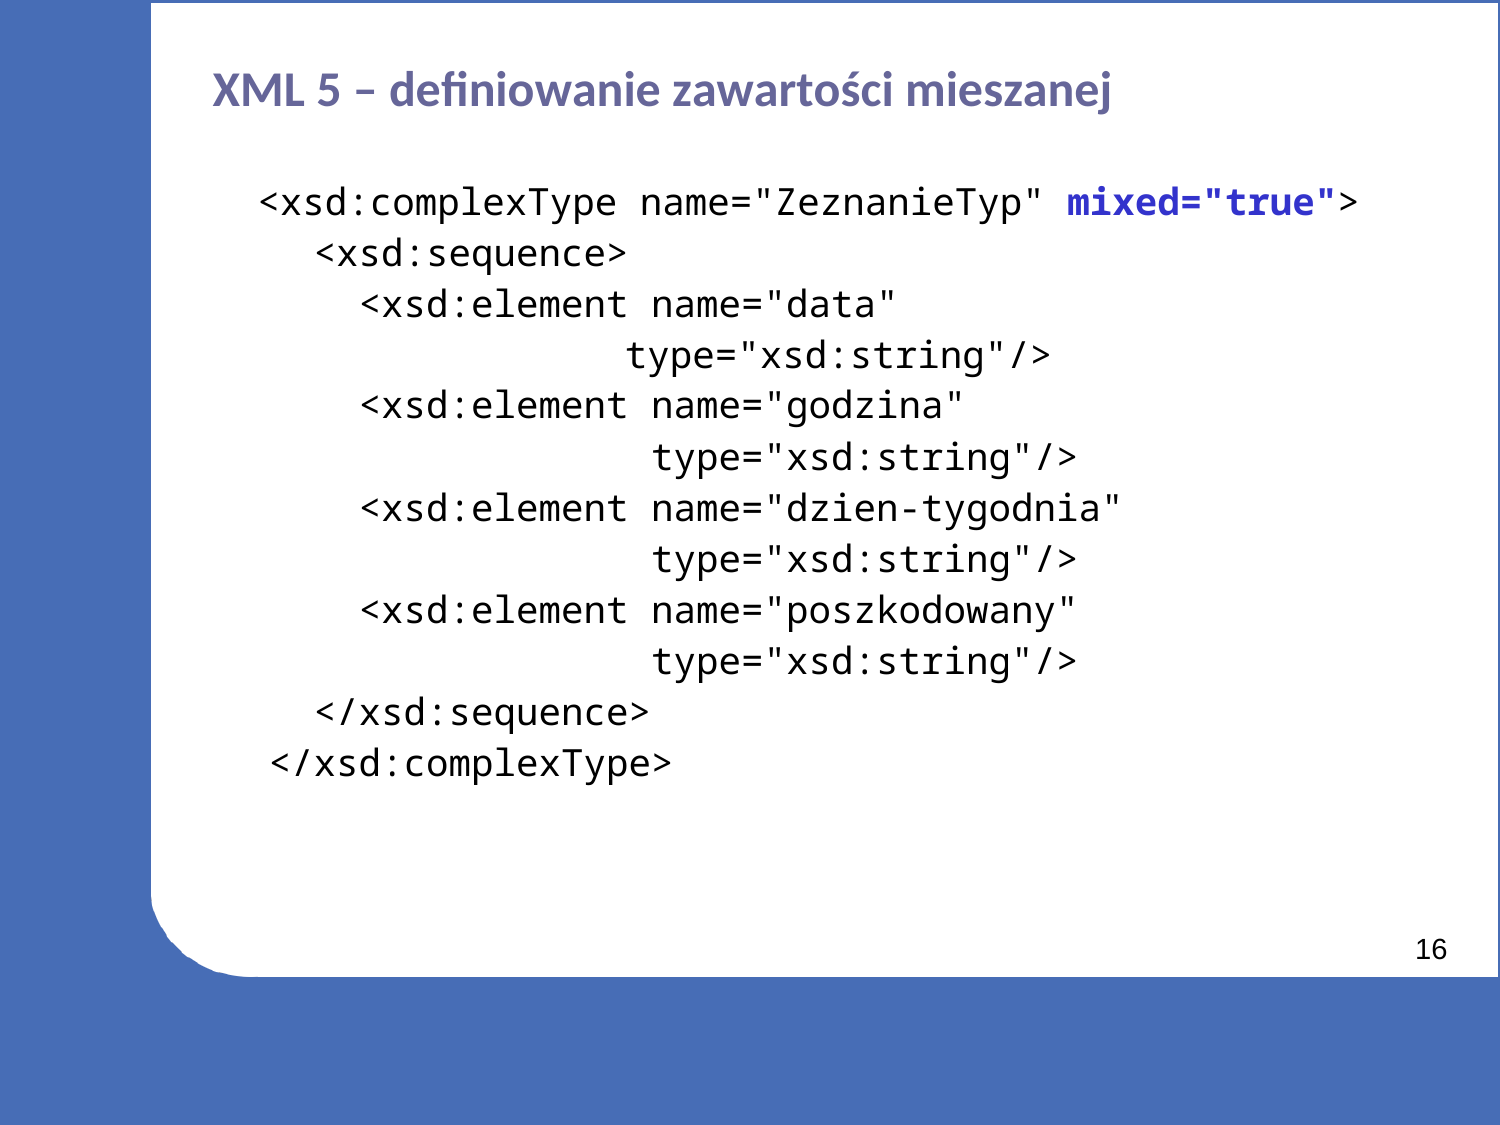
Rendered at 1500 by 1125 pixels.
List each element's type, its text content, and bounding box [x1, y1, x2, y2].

picture [0, 0, 1500, 1125]
title XML 5 – definiowanie zawartości mieszanej [212, 24, 1447, 164]
list <xsd:complexType name="ZeznanieTyp" mixed="true"> <xsd:sequence> <xsd:element name="data" type="xsd:string"/> <xsd:element name="godzina" type="xsd:string"/> <xsd:element name="dzien-tygodnia" type="xsd:string"/> <xsd:element name="poszkodowany" type="xsd:string"/> </xsd:sequence> </xsd:complexType> [212, 174, 1448, 911]
